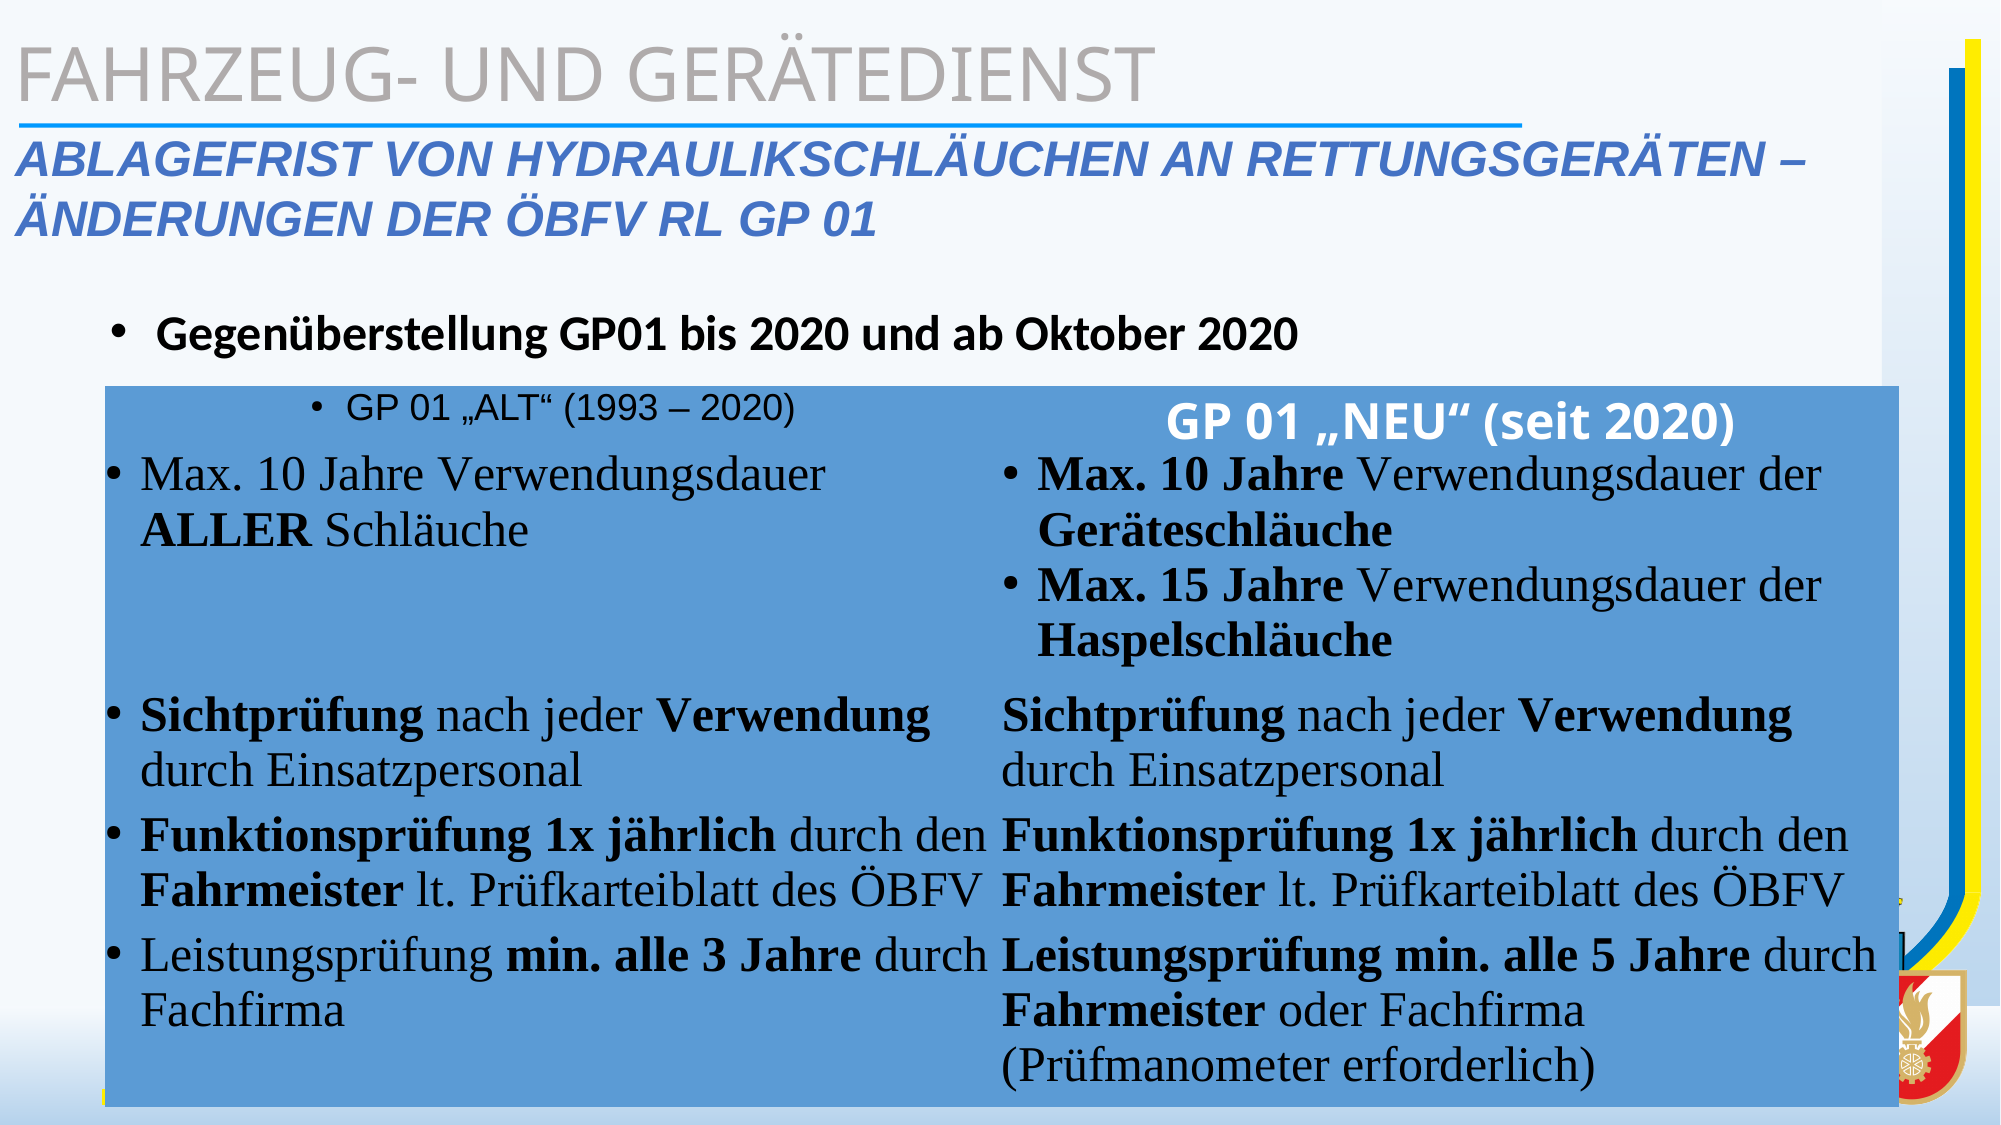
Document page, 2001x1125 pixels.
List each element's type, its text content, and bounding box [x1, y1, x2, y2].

table_cell Max. 10 Jahre Verwendungsdauer der Geräteschläuche Max. 15 Jahre Verwendungsdauer der Haspelschläuche [1002, 446, 1899, 686]
table_cell Funktionsprüfung 1x jährlich durch den Fahrmeister lt. Prüfkarteiblatt des ÖBFV [105, 807, 1002, 927]
table_cell Sichtprüfung nach jeder Verwendung durch Einsatzpersonal [1002, 686, 1899, 807]
table_cell Leistungsprüfung min. alle 3 Jahre durch Fachfirma [105, 927, 1002, 1107]
text_box Gegenüberstellung GP01 bis 2020 und ab Oktober 2020 [94, 292, 1941, 480]
text_box ABLAGEFRIST VON HYDRAULIKSCHLÄUCHEN AN RETTUNGSGERÄTEN – ÄNDERUNGEN DER ÖBFV RL GP 01 [0, 118, 1900, 256]
table_cell Max. 10 Jahre Verwendungsdauer ALLER Schläuche [105, 446, 1002, 686]
table_cell Leistungsprüfung min. alle 5 Jahre durch Fahrmeister oder Fachfirma (Prüfmanometer erforderlich) [1002, 927, 1899, 1107]
table_cell Funktionsprüfung 1x jährlich durch den Fahrmeister lt. Prüfkarteiblatt des ÖBFV [1002, 807, 1899, 927]
text_box FAHRZEUG- UND GERÄTEDIENST [0, 0, 1574, 118]
table_header GP 01 „NEU“ (seit 2020) [1002, 386, 1899, 446]
table_cell Sichtprüfung nach jeder Verwendung durch Einsatzpersonal [105, 686, 1002, 807]
table_header GP 01 „ALT“ (1993 – 2020) [105, 386, 1002, 446]
